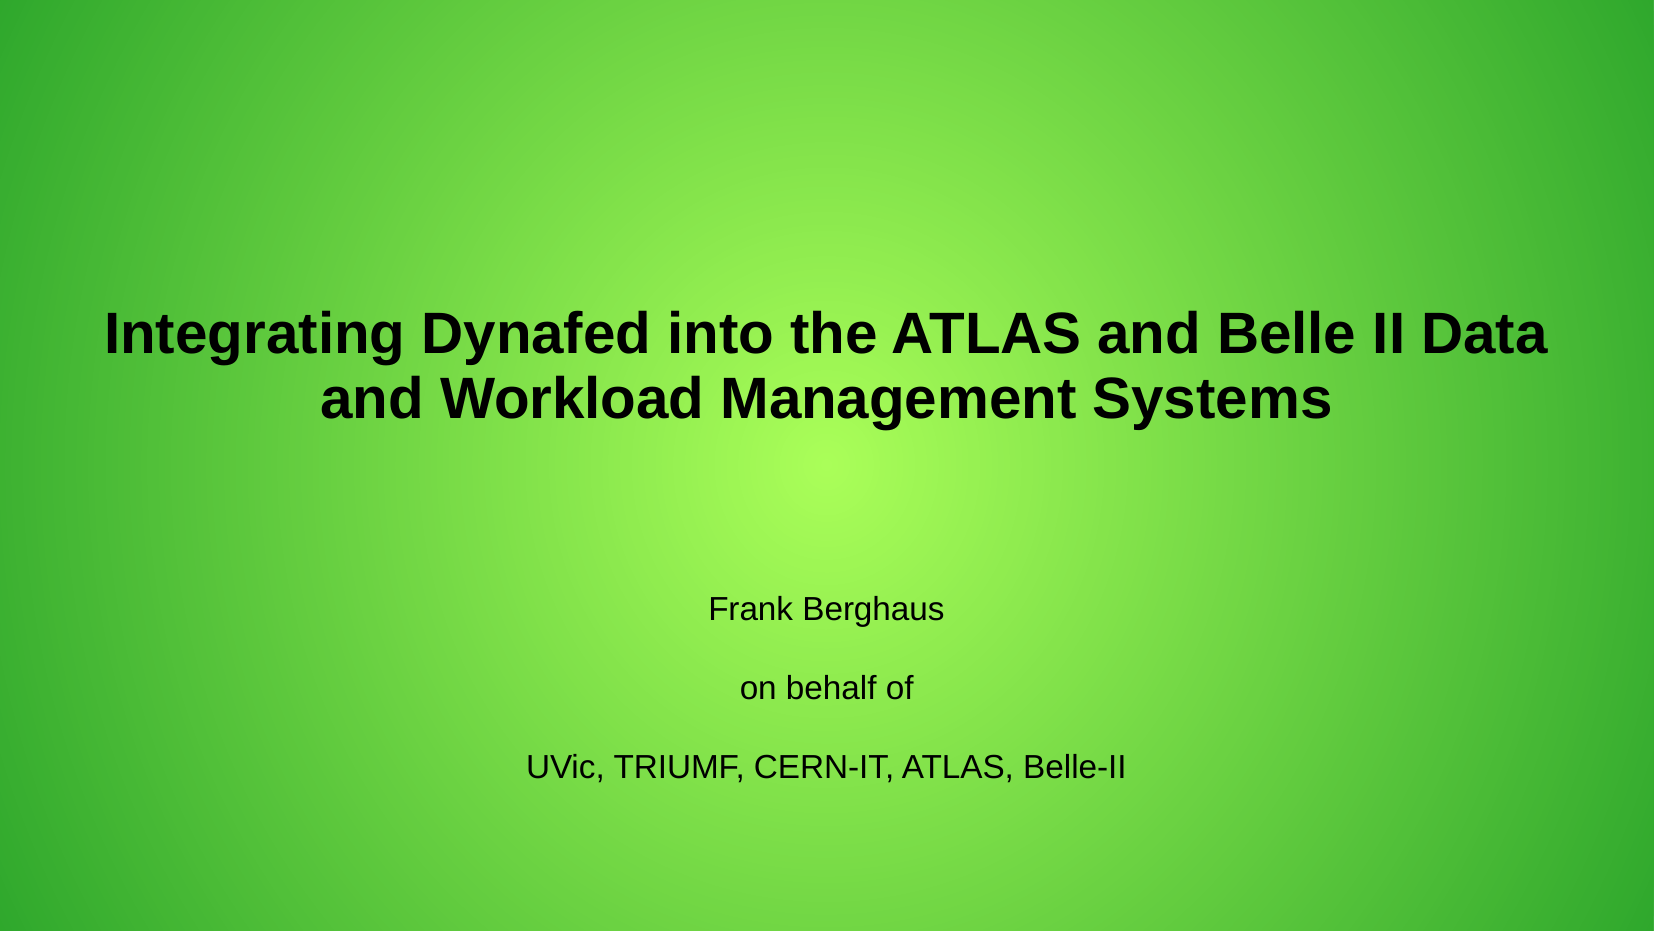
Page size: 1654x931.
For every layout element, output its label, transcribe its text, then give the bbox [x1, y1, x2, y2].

title Integrating Dynafed into the ATLAS and Belle II Data and Workload Management Systems [82, 289, 1571, 443]
subtitle Frank Berghaus on behalf of UVic, TRIUMF, CERN-IT, ATLAS, Belle-II [82, 553, 1571, 823]
